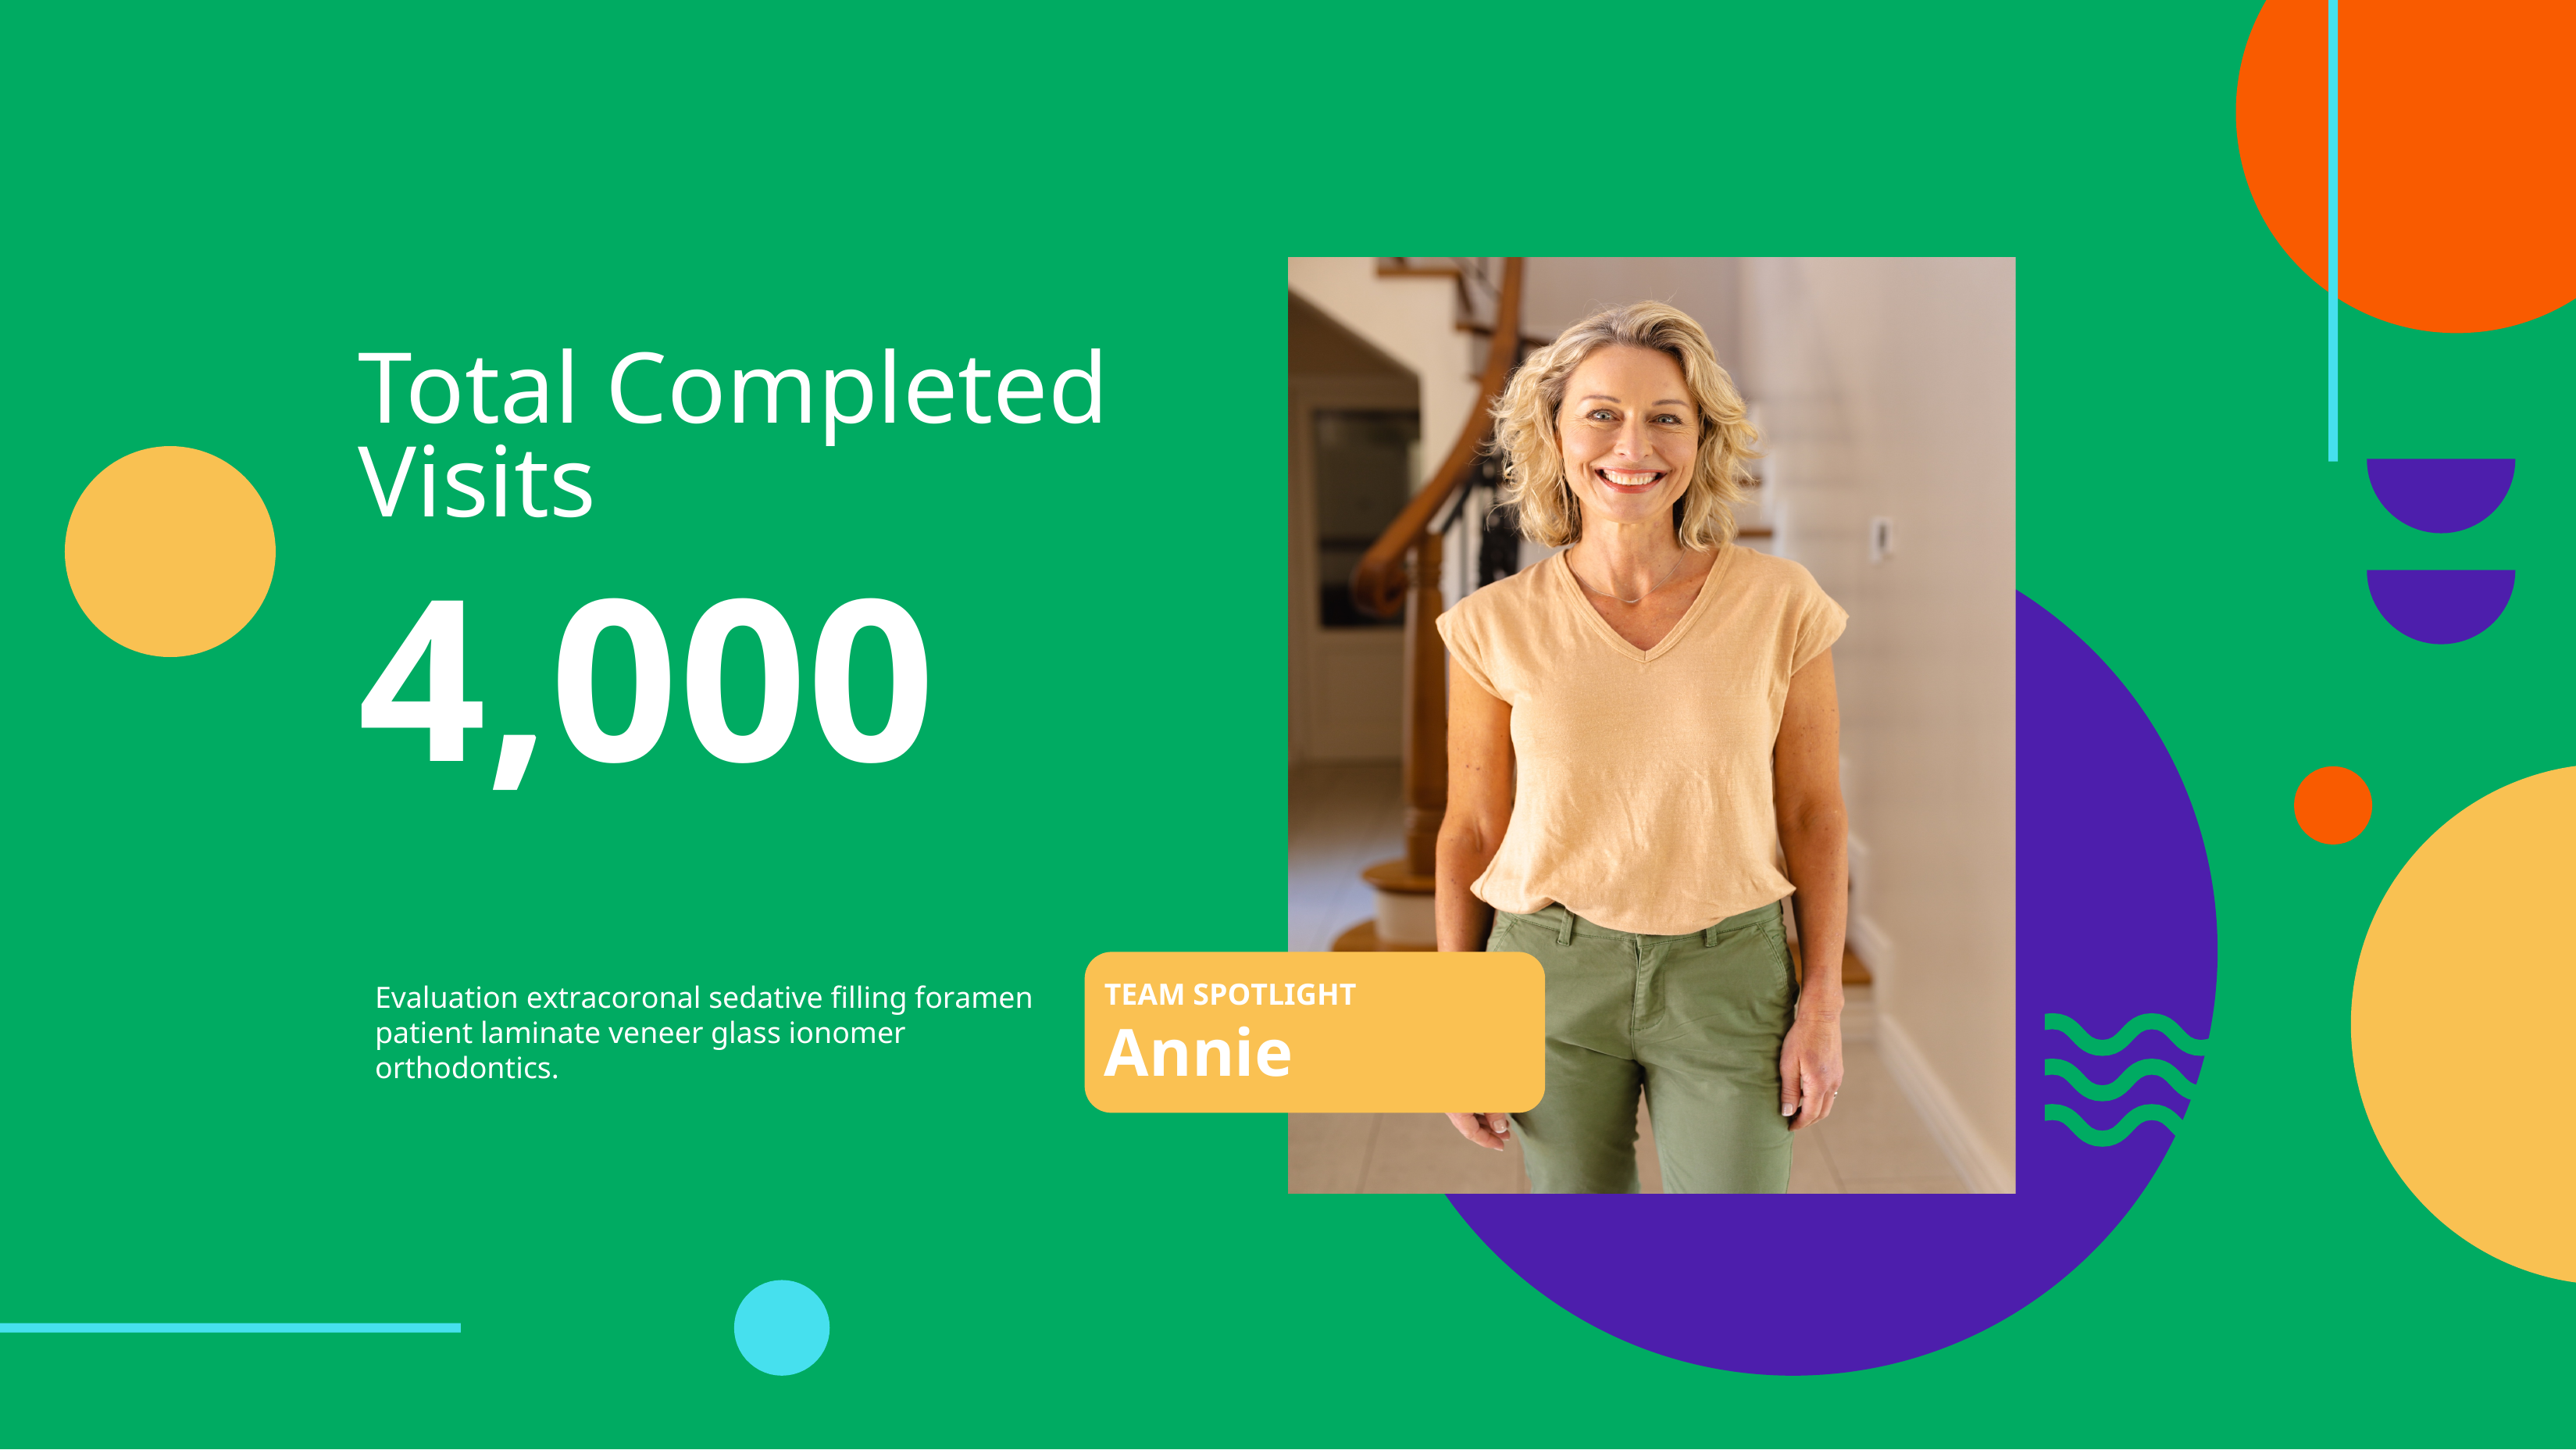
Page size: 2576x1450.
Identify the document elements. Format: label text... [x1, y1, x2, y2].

text_box 4,000 [346, 530, 1200, 815]
picture [1288, 257, 2016, 1194]
text_box TEAM SPOTLIGHT Annie [1084, 952, 1546, 1113]
text_box [0, 0, 2576, 1449]
text_box Total Completed Visits [346, 341, 1119, 530]
text_box Evaluation extracoronal sedative filling foramen patient laminate veneer glass ionomer orthodontics. [363, 973, 1047, 1092]
